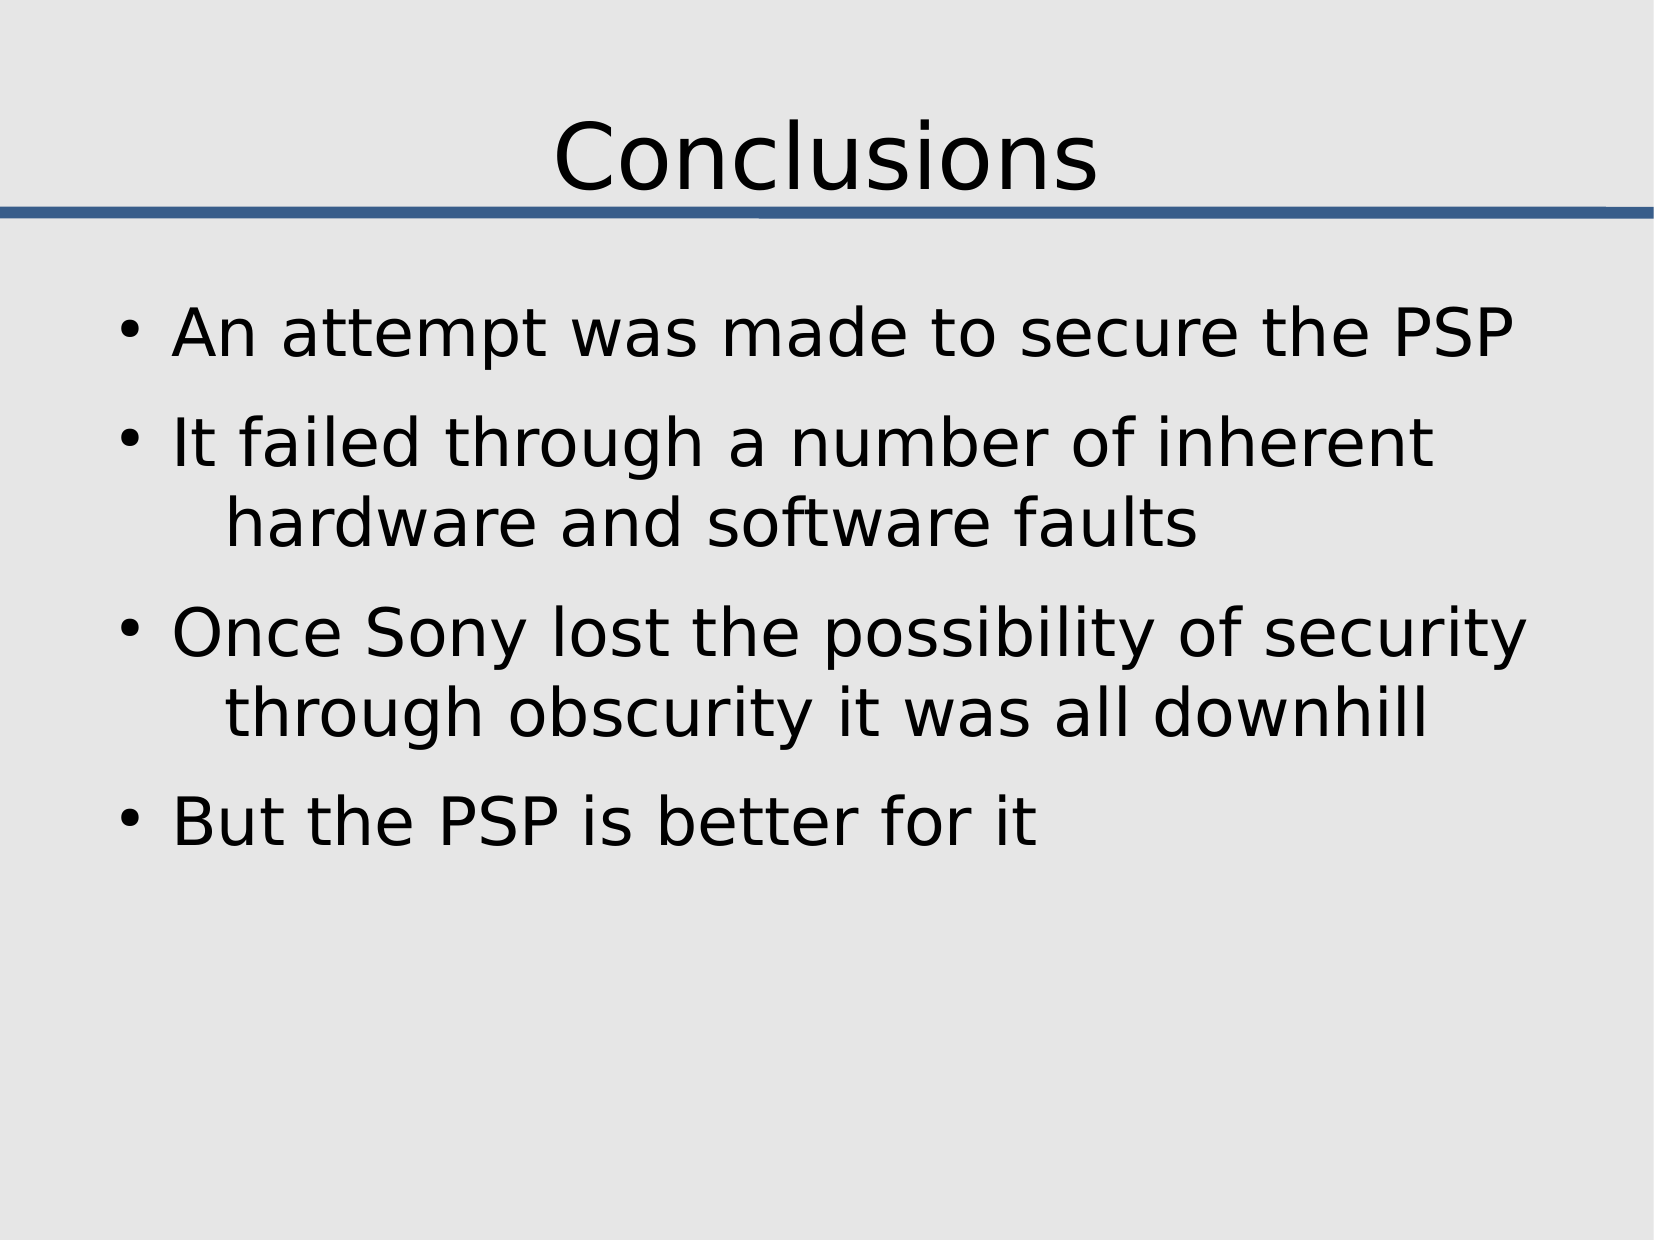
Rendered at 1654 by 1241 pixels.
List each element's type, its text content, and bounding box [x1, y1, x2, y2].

title Conclusions [82, 56, 1571, 250]
list An attempt was made to secure the PSP It failed through a number of inherent hardware and software faults Once Sony lost the possibility of security through obscurity it was all downhill But the PSP is better for it [82, 290, 1571, 1094]
